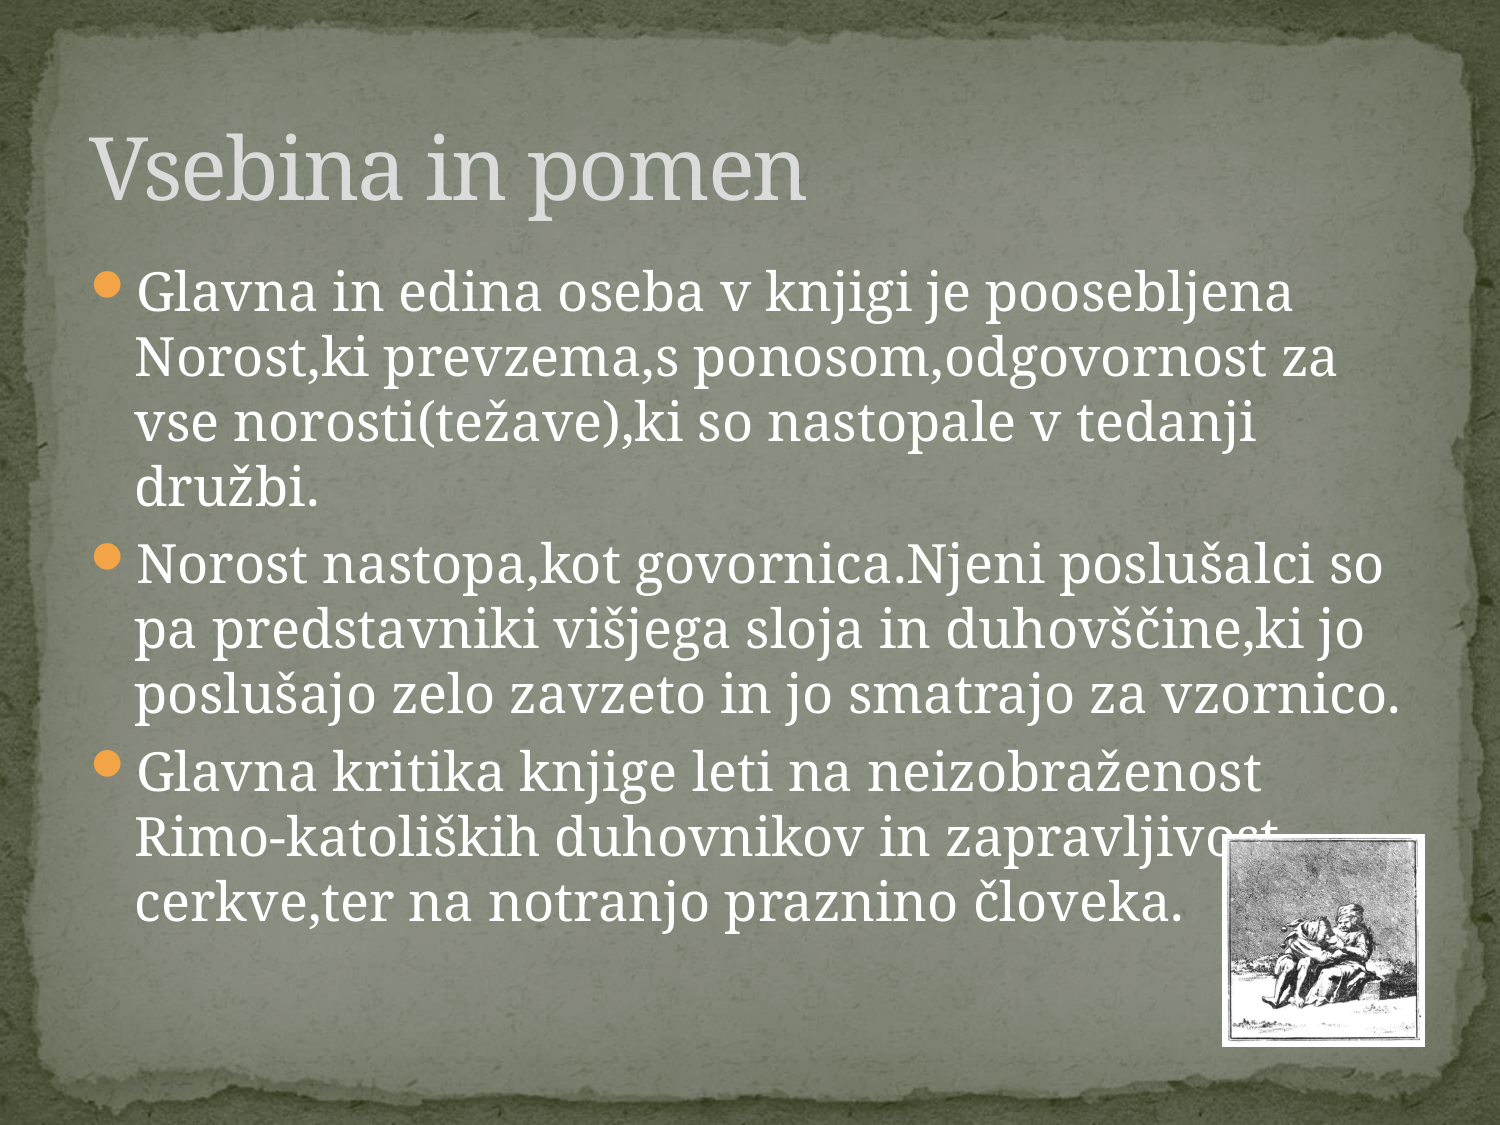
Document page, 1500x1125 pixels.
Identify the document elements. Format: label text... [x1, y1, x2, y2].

list Glavna in edina oseba v knjigi je poosebljena Norost,ki prevzema,s ponosom,odgovornost za vse norosti(težave),ki so nastopale v tedanji družbi. Norost nastopa,kot govornica.Njeni poslušalci so pa predstavniki višjega sloja in duhovščine,ki jo poslušajo zelo zavzeto in jo smatrajo za vzornico. Glavna kritika knjige leti na neizobraženost Rimo-katoliških duhovnikov in zapravljivost cerkve,ter na notranjo praznino človeka. [75, 249, 1425, 1000]
picture [0, 0, 1500, 1125]
title Vsebina in pomen [75, 24, 1425, 225]
